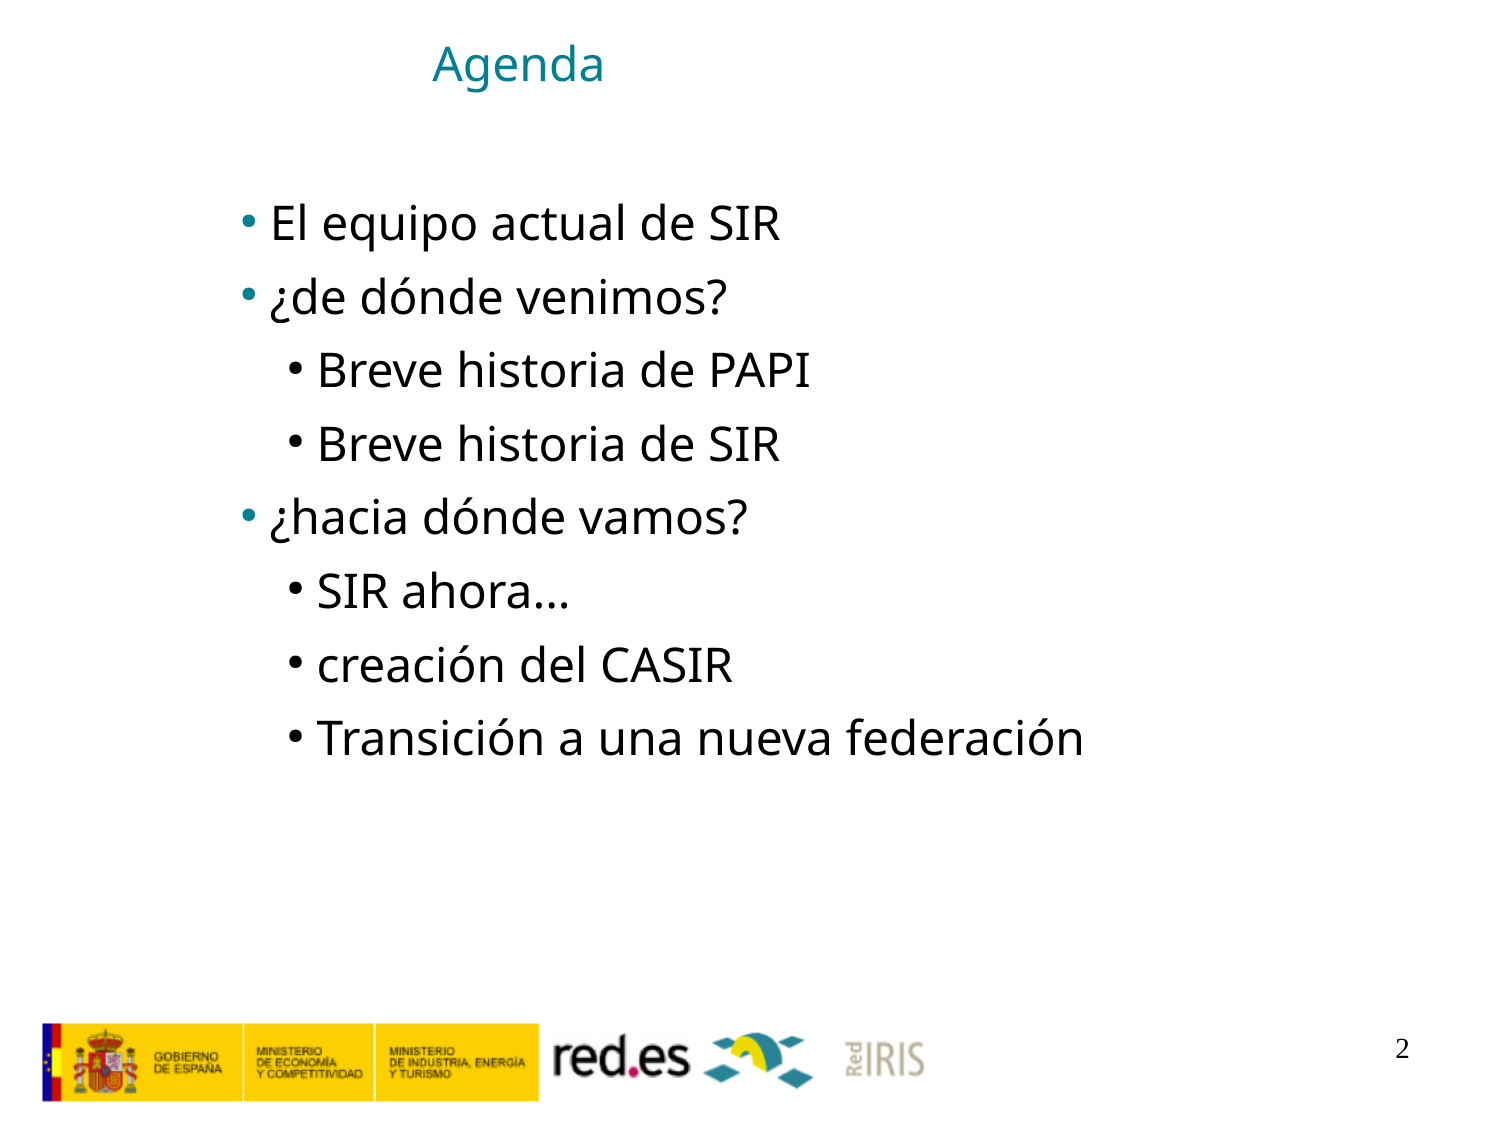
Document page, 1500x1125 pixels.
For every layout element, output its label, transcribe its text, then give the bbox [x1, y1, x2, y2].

list El equipo actual de SIR ¿de dónde venimos? Breve historia de PAPI Breve historia de SIR ¿hacia dónde vamos? SIR ahora... creación del CASIR Transición a una nueva federación [90, 189, 1441, 993]
picture [40, 1017, 936, 1107]
text_box Agenda [417, 22, 621, 103]
